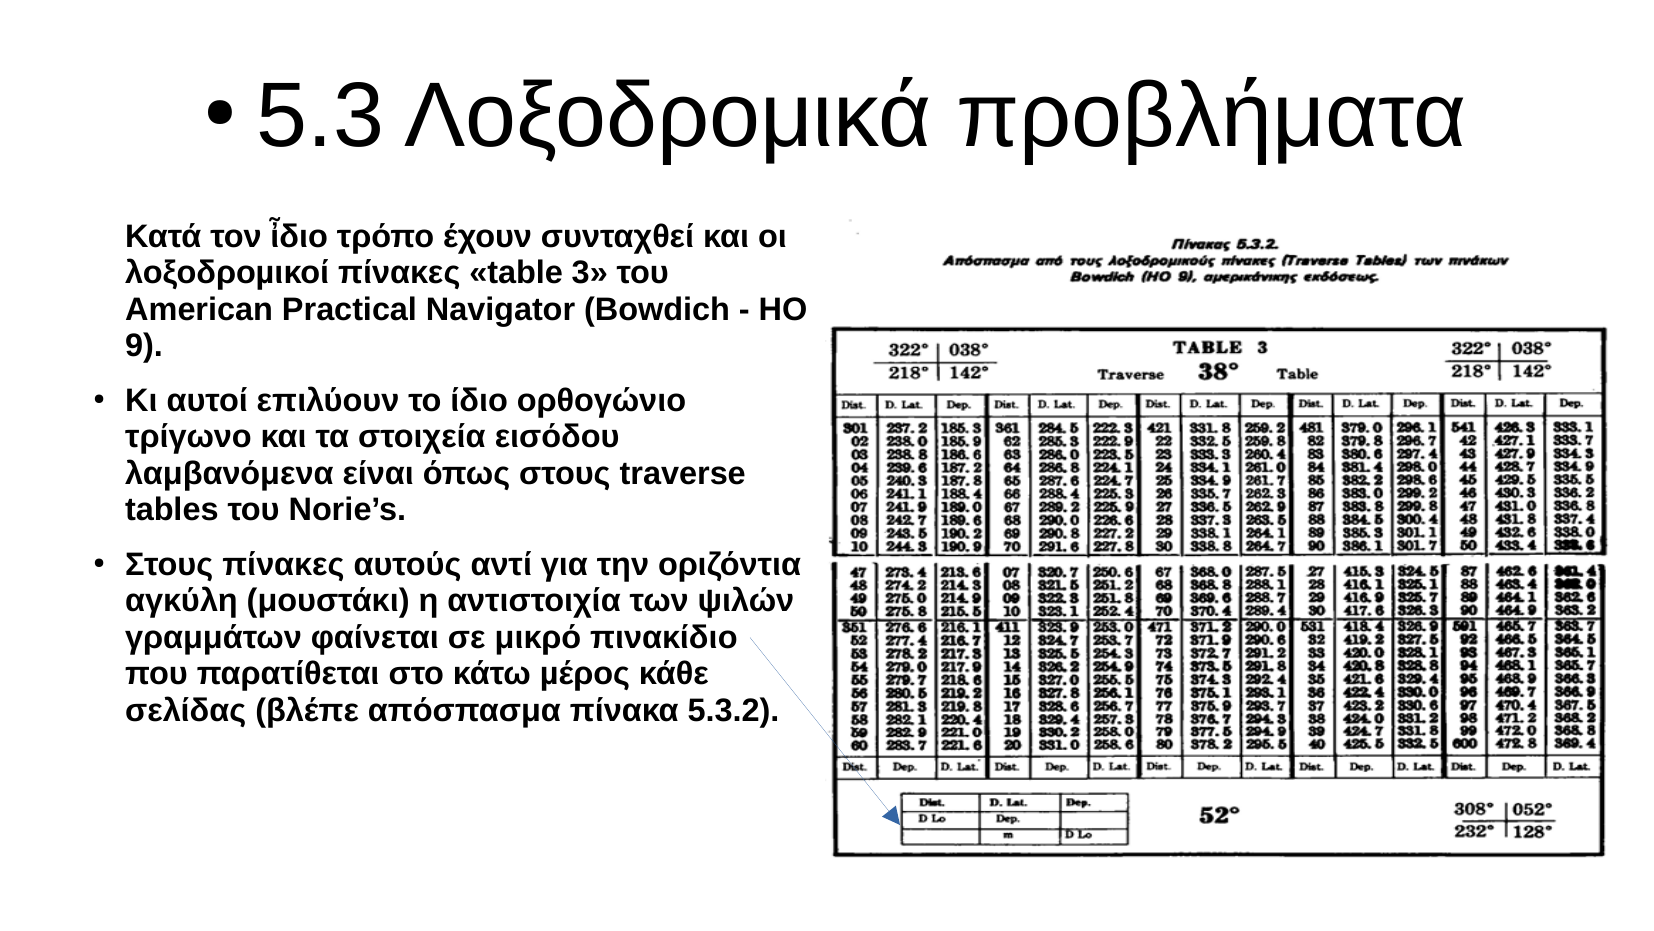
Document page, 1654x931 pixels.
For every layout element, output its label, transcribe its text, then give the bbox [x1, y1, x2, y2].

picture [825, 217, 1613, 863]
list Κατά τον ἶδιο τρόπο έχουν συνταχθεί και οι λοξοδροµικοί πίνακες «table 3» του American Practical Navigator (Βοwdich - ΗΟ 9). Κι αυτοί επιλύουν το ίδιο ορθογώνιο τρίγωνο και τα στοιχεία εισόδου λαμβανόμενα είναι όπως στους traverse tables του Norie’s. Στους πίνακες αυτούς αντί για την οριζόντια αγκύλη (μουστάκι) η αντιστοιχία των ψιλών γραμμάτων φαίνεται σε μικρό πινακίδιο που παρατίθεται στο κάτω µέρος κάθε σελίδας (βλέπε απόσπασμα πίνακα 5.3.2). [82, 217, 809, 758]
title 5.3 Λοξοδρομικά προβλήματα [82, 37, 1571, 193]
